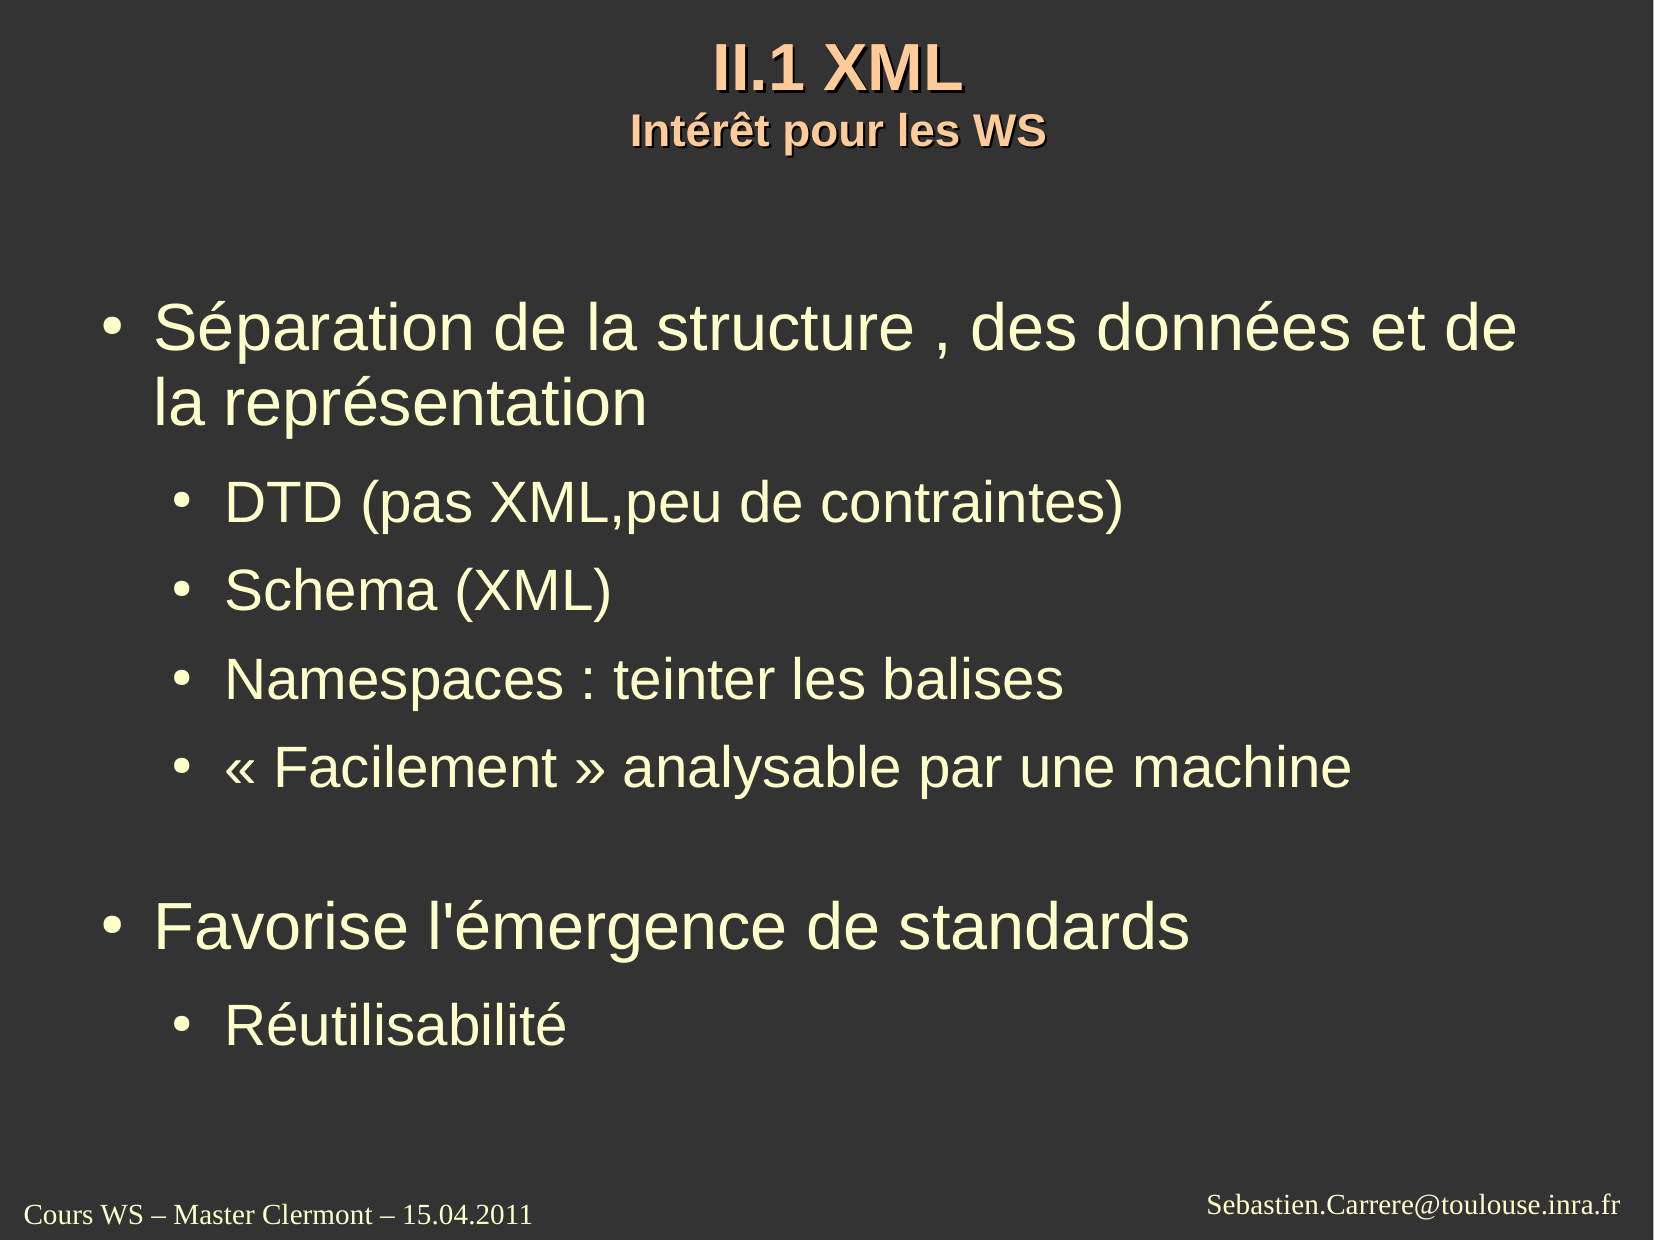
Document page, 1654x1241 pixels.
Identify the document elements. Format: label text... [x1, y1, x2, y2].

list Séparation de la structure , des données et de la représentation DTD (pas XML,peu de contraintes) Schema (XML) Namespaces : teinter les balises « Facilement » analysable par une machine Favorise l'émergence de standards Réutilisabilité [82, 290, 1571, 1109]
title II.1 XML Intérêt pour les WS [82, 29, 1595, 158]
